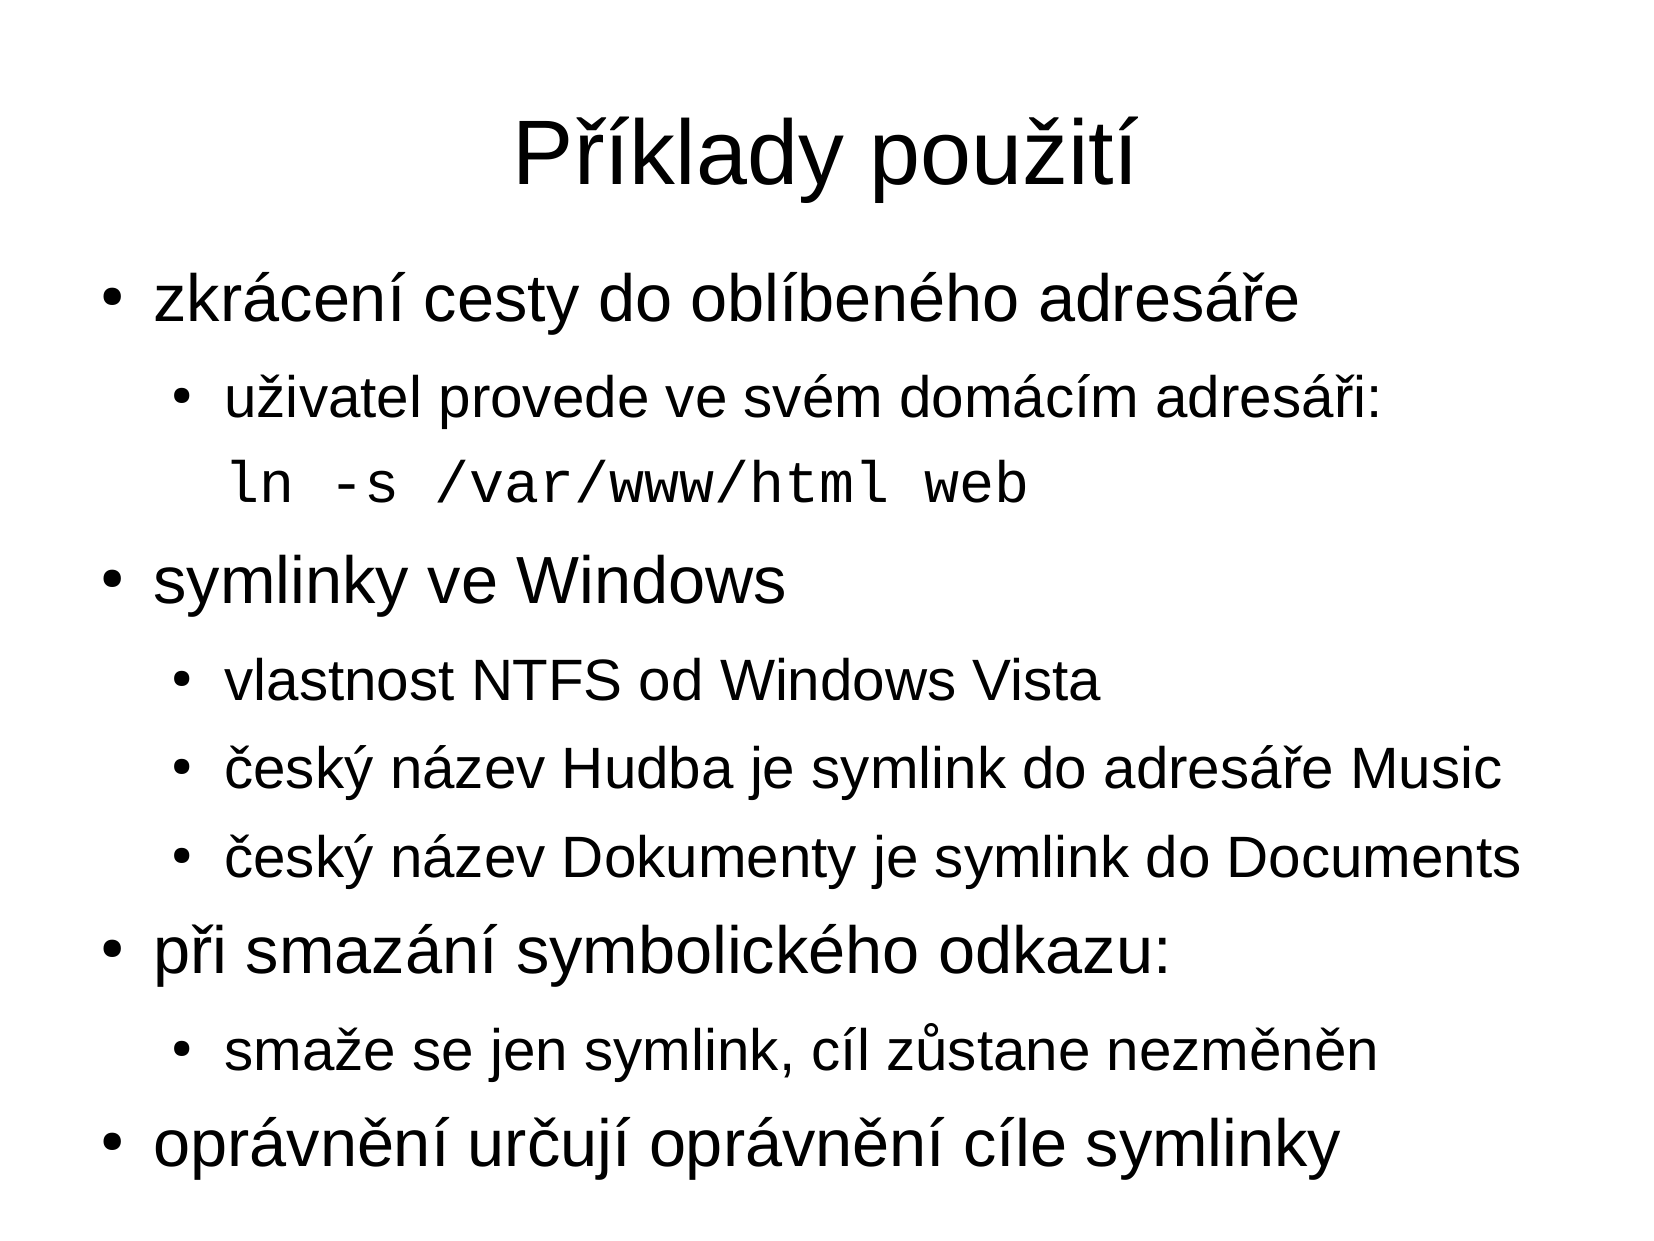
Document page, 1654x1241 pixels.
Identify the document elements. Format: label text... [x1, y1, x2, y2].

list zkrácení cesty do oblíbeného adresáře uživatel provede ve svém domácím adresáři: ln -s /var/www/html web symlinky ve Windows vlastnost NTFS od Windows Vista český název Hudba je symlink do adresáře Music český název Dokumenty je symlink do Documents při smazání symbolického odkazu: smaže se jen symlink, cíl zůstane nezměněn oprávnění určují oprávnění cíle symlinky [82, 260, 1571, 1177]
title Příklady použití [82, 49, 1571, 257]
